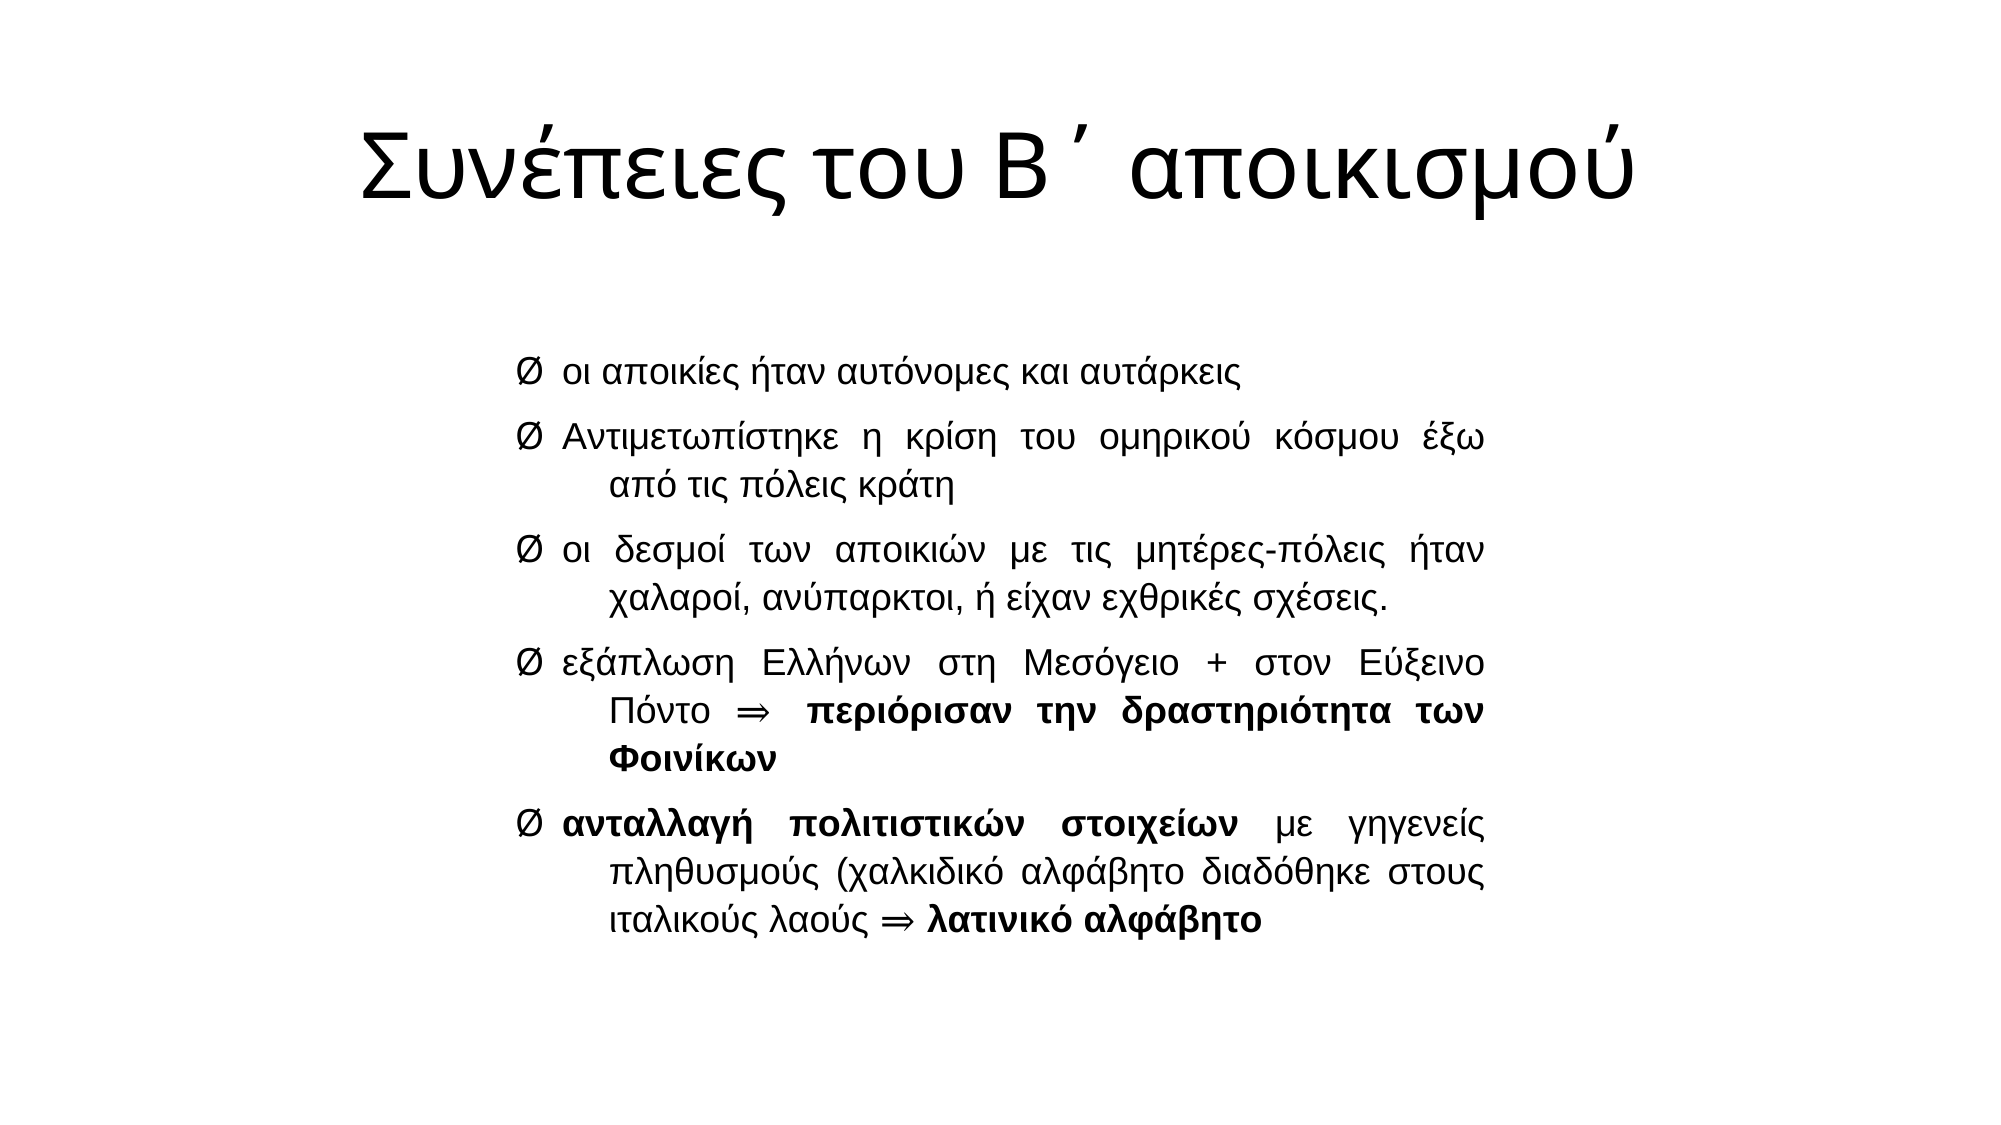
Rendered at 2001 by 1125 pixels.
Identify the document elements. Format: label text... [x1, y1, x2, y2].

title Συνέπειες του Β΄ αποικισμού [137, 59, 1863, 278]
text_box οι αποικίες ήταν αυτόνομες και αυτάρκεις Αντιμετωπίστηκε η κρίση του ομηρικού κόσμου έξω από τις πόλεις κράτη οι δεσμοί των αποικιών με τις μητέρες-πόλεις ήταν χαλαροί, ανύπαρκτοι, ή είχαν εχθρικές σχέσεις. εξάπλωση Ελλήνων στη Μεσόγειο + στον Εύξεινο Πόντο ⇒ περιόρισαν την δραστηριότητα των Φοινίκων ανταλλαγή πολιτιστικών στοιχείων με γηγενείς πληθυσμούς (χαλκιδικό αλφάβητο διαδόθηκε στους ιταλικούς λαούς ⇒ λατινικό αλφάβητο [500, 336, 1501, 952]
